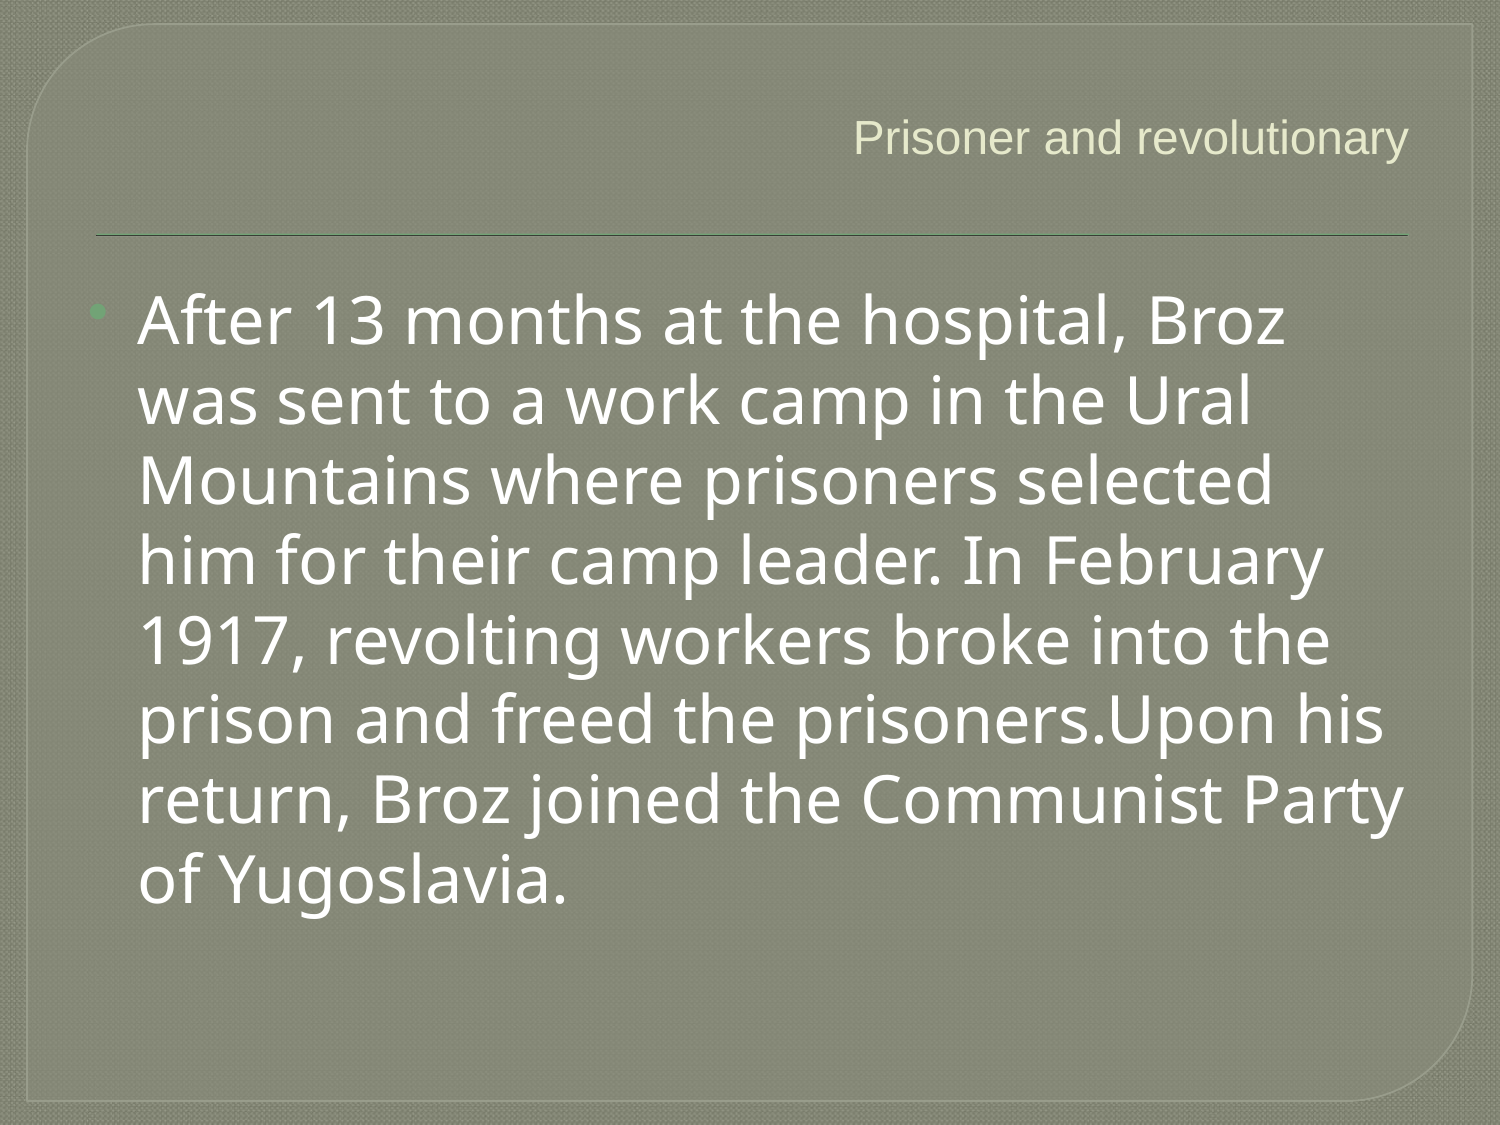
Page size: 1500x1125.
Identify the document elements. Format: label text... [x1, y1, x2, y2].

title Prisoner and revolutionary [75, 41, 1425, 230]
picture [0, 0, 1500, 1125]
list After 13 months at the hospital, Broz was sent to a work camp in the Ural Mountains where prisoners selected him for their camp leader. In February 1917, revolting workers broke into the prison and freed the prisoners.Upon his return, Broz joined the Communist Party of Yugoslavia. [75, 270, 1425, 1013]
